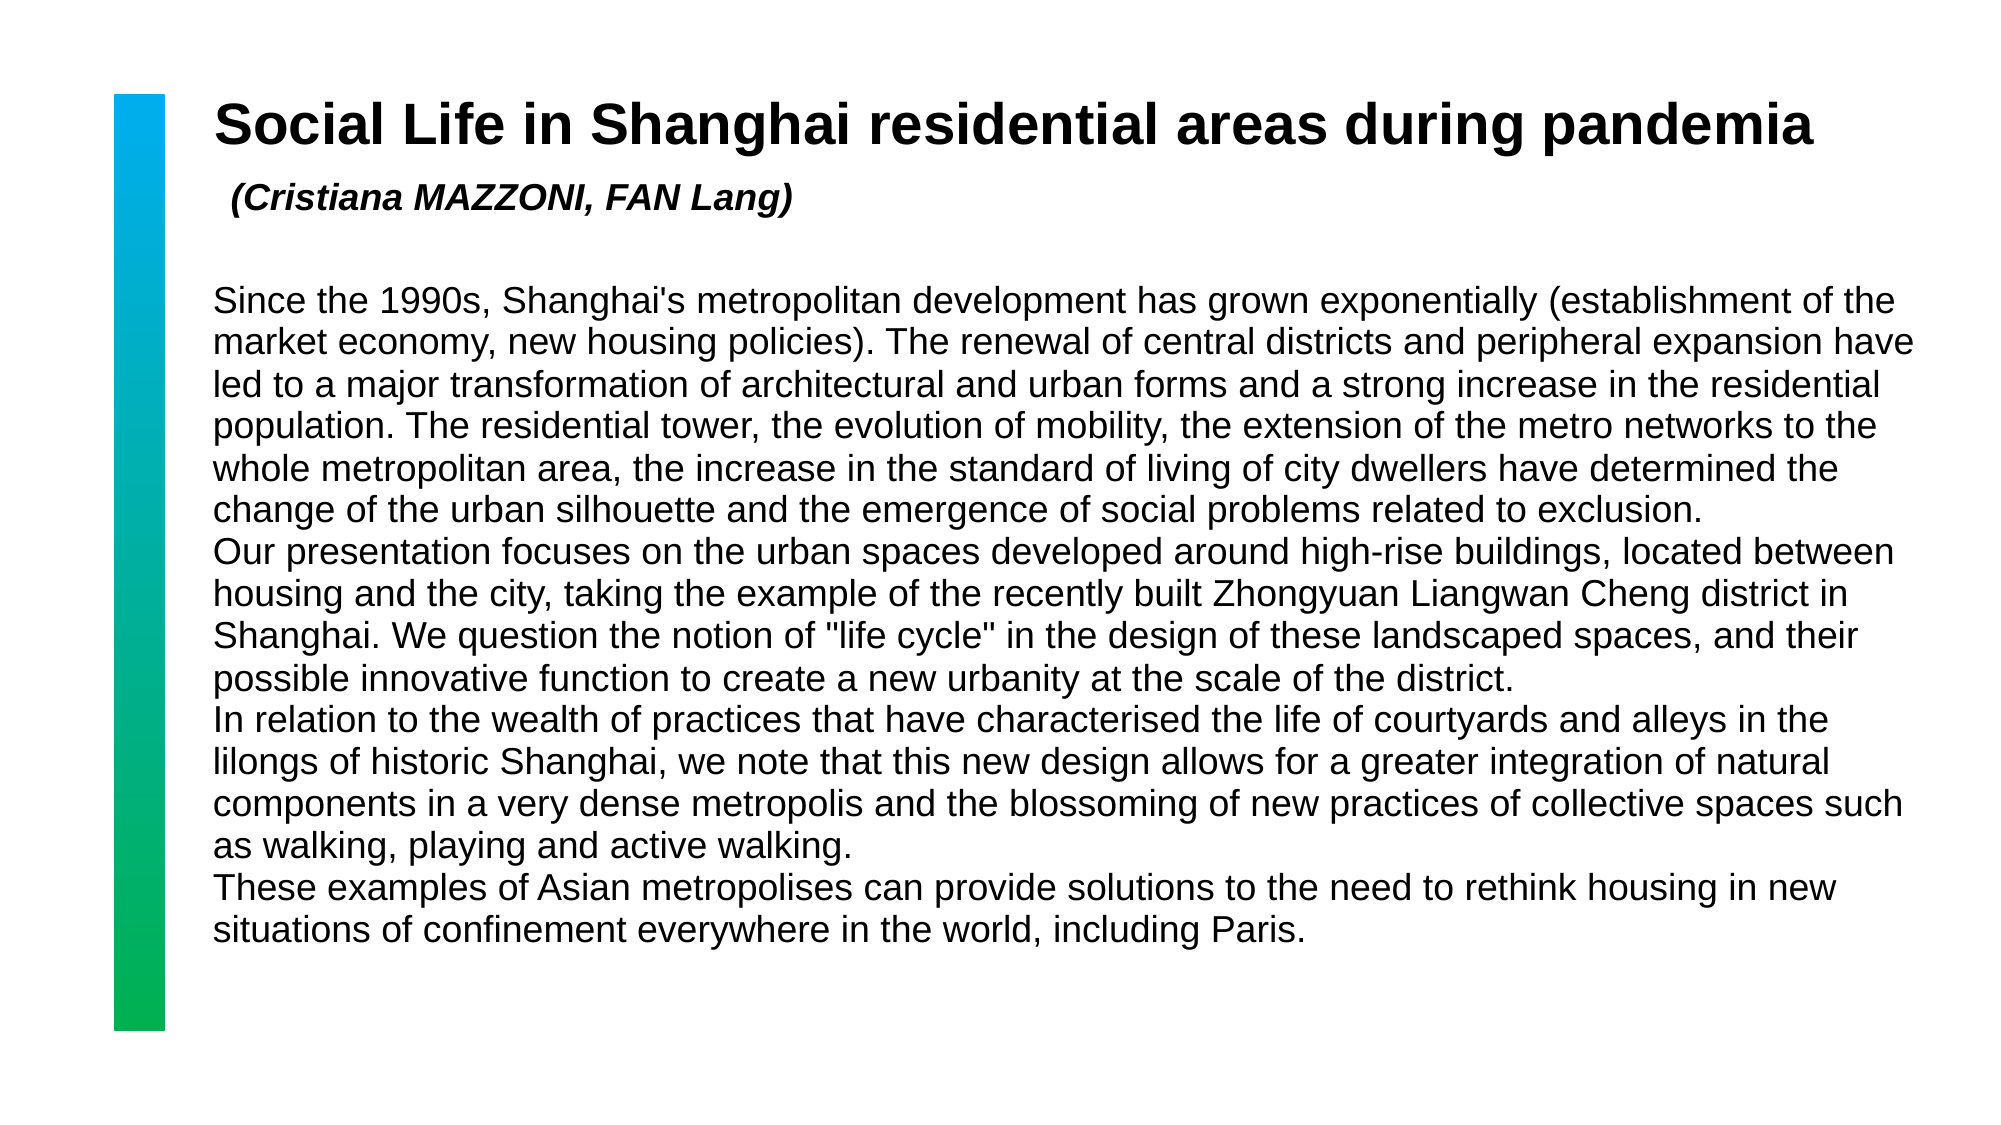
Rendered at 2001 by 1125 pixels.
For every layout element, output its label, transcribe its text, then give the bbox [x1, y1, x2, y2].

text_box Since the 1990s, Shanghai's metropolitan development has grown exponentially (establishment of the market economy, new housing policies). The renewal of central districts and peripheral expansion have led to a major transformation of architectural and urban forms and a strong increase in the residential population. The residential tower, the evolution of mobility, the extension of the metro networks to the whole metropolitan area, the increase in the standard of living of city dwellers have determined the change of the urban silhouette and the emergence of social problems related to exclusion. Our presentation focuses on the urban spaces developed around high-rise buildings, located between housing and the city, taking the example of the recently built Zhongyuan Liangwan Cheng district in Shanghai. We question the notion of "life cycle" in the design of these landscaped spaces, and their possible innovative function to create a new urbanity at the scale of the district. In relation to the wealth of practices that have characterised the life of courtyards and alleys in the lilongs of historic Shanghai, we note that this new design allows for a greater integration of natural components in a very dense metropolis and the blossoming of new practices of collective spaces such as walking, playing and active walking. These examples of Asian metropolises can provide solutions to the need to rethink housing in new situations of confinement everywhere in the world, including Paris. [198, 271, 1938, 1001]
text_box Social Life in Shanghai residential areas during pandemia (Cristiana MAZZONI, FAN Lang) [199, 84, 1834, 230]
text_box [114, 765, 165, 1031]
text_box [114, 94, 165, 593]
